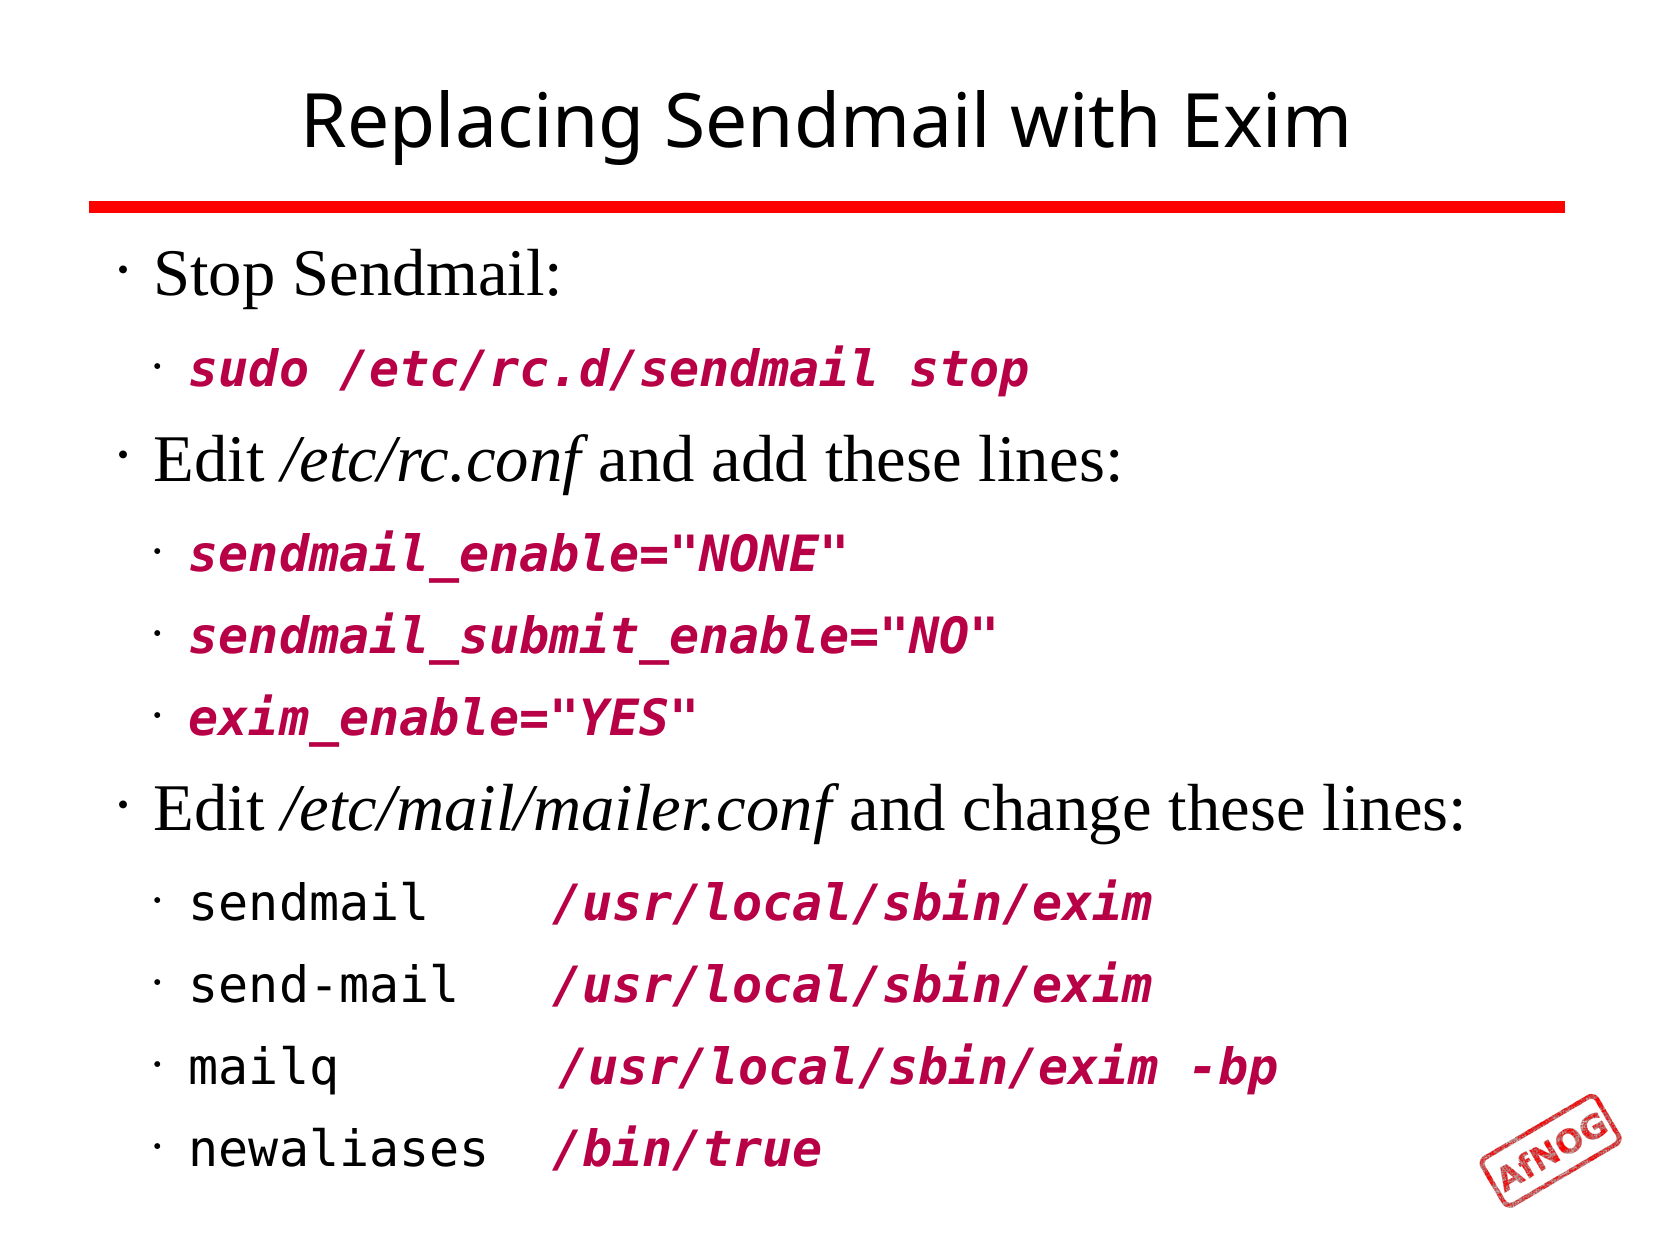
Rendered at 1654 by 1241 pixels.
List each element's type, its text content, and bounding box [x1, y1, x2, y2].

title Replacing Sendmail with Exim [88, 29, 1565, 207]
list Stop Sendmail: sudo /etc/rc.d/sendmail stop Edit /etc/rc.conf and add these lines: sendmail_enable="NONE" sendmail_submit_enable="NO" exim_enable="YES" Edit /etc/mail/mailer.conf and change these lines: sendmail /usr/local/sbin/exim send-mail /usr/local/sbin/exim mailq /usr/local/sbin/exim -bp newaliases /bin/true [82, 236, 1571, 1179]
picture [1476, 1090, 1625, 1211]
